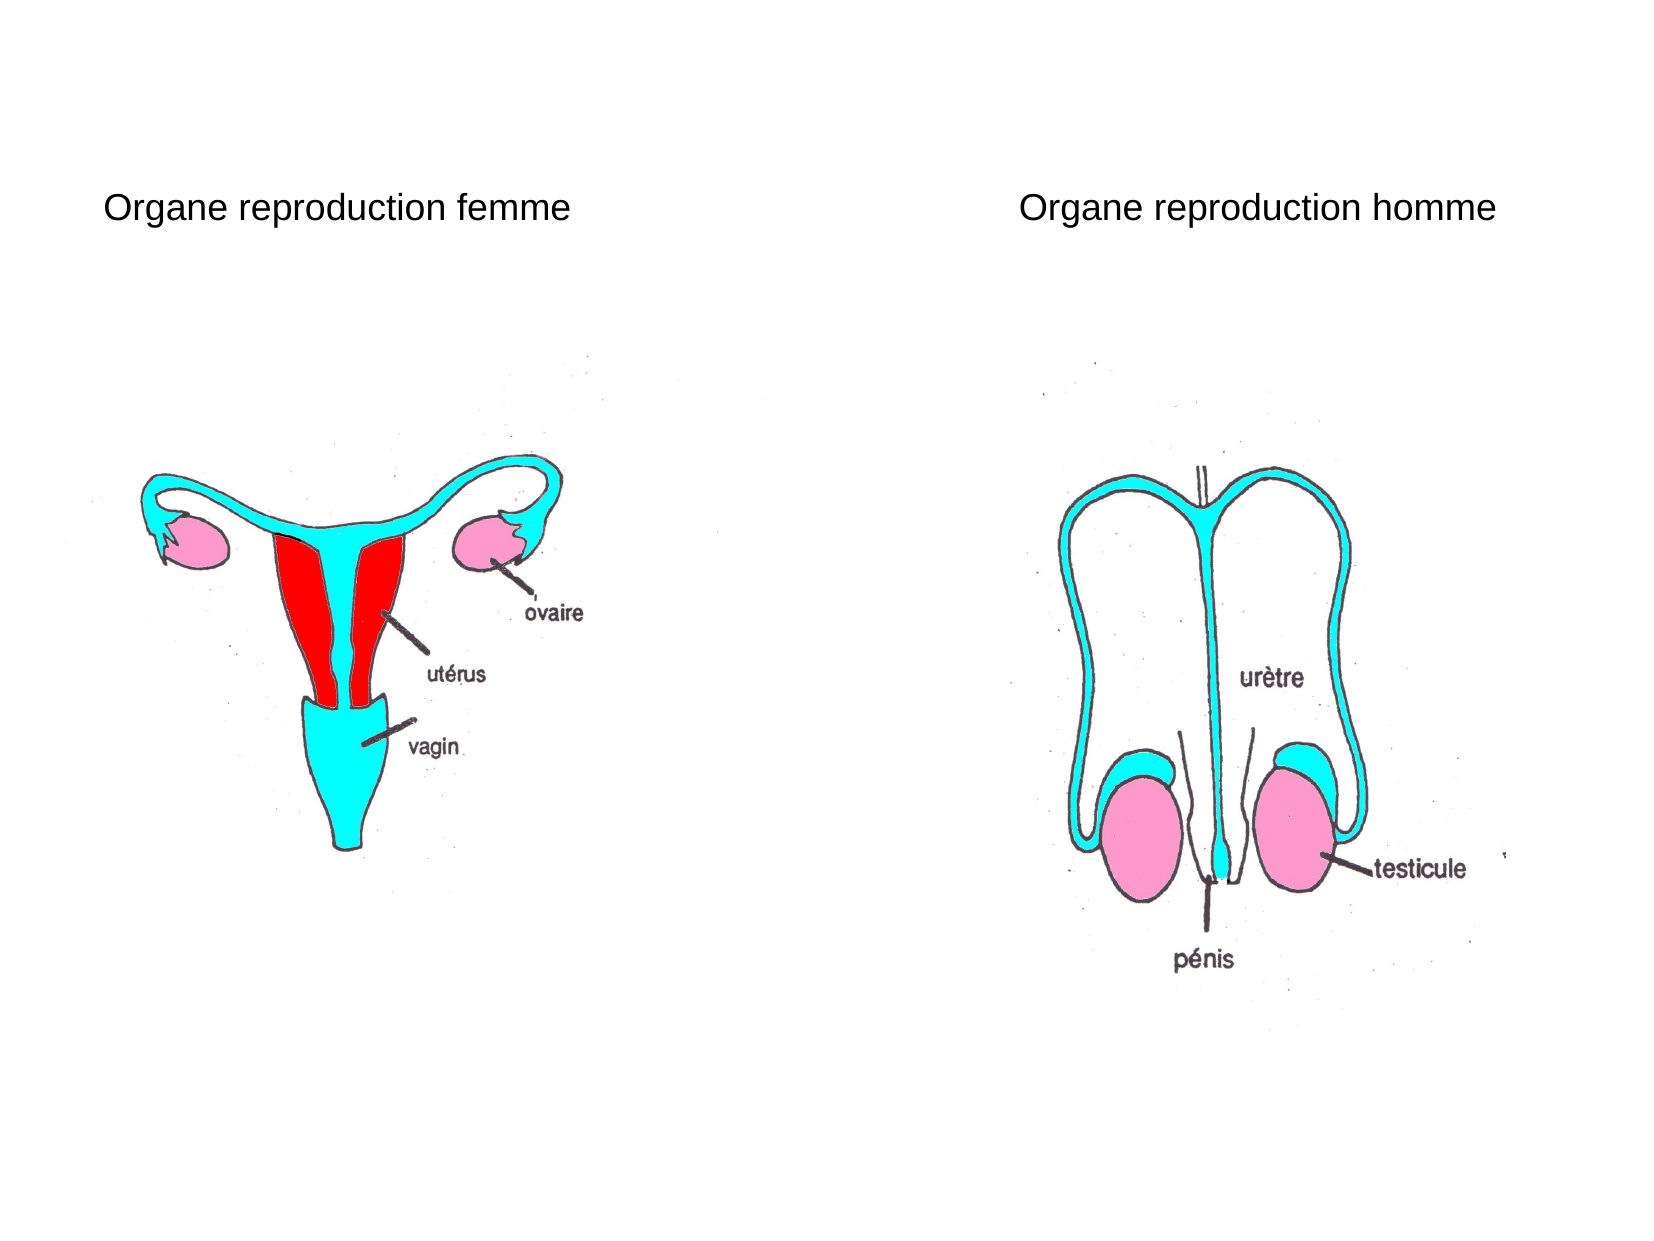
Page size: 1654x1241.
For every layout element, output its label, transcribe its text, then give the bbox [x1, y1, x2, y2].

text_box Organe reproduction homme [1003, 179, 1512, 237]
text_box Organe reproduction femme [88, 179, 587, 237]
picture [1003, 324, 1506, 1034]
picture [59, 354, 768, 916]
